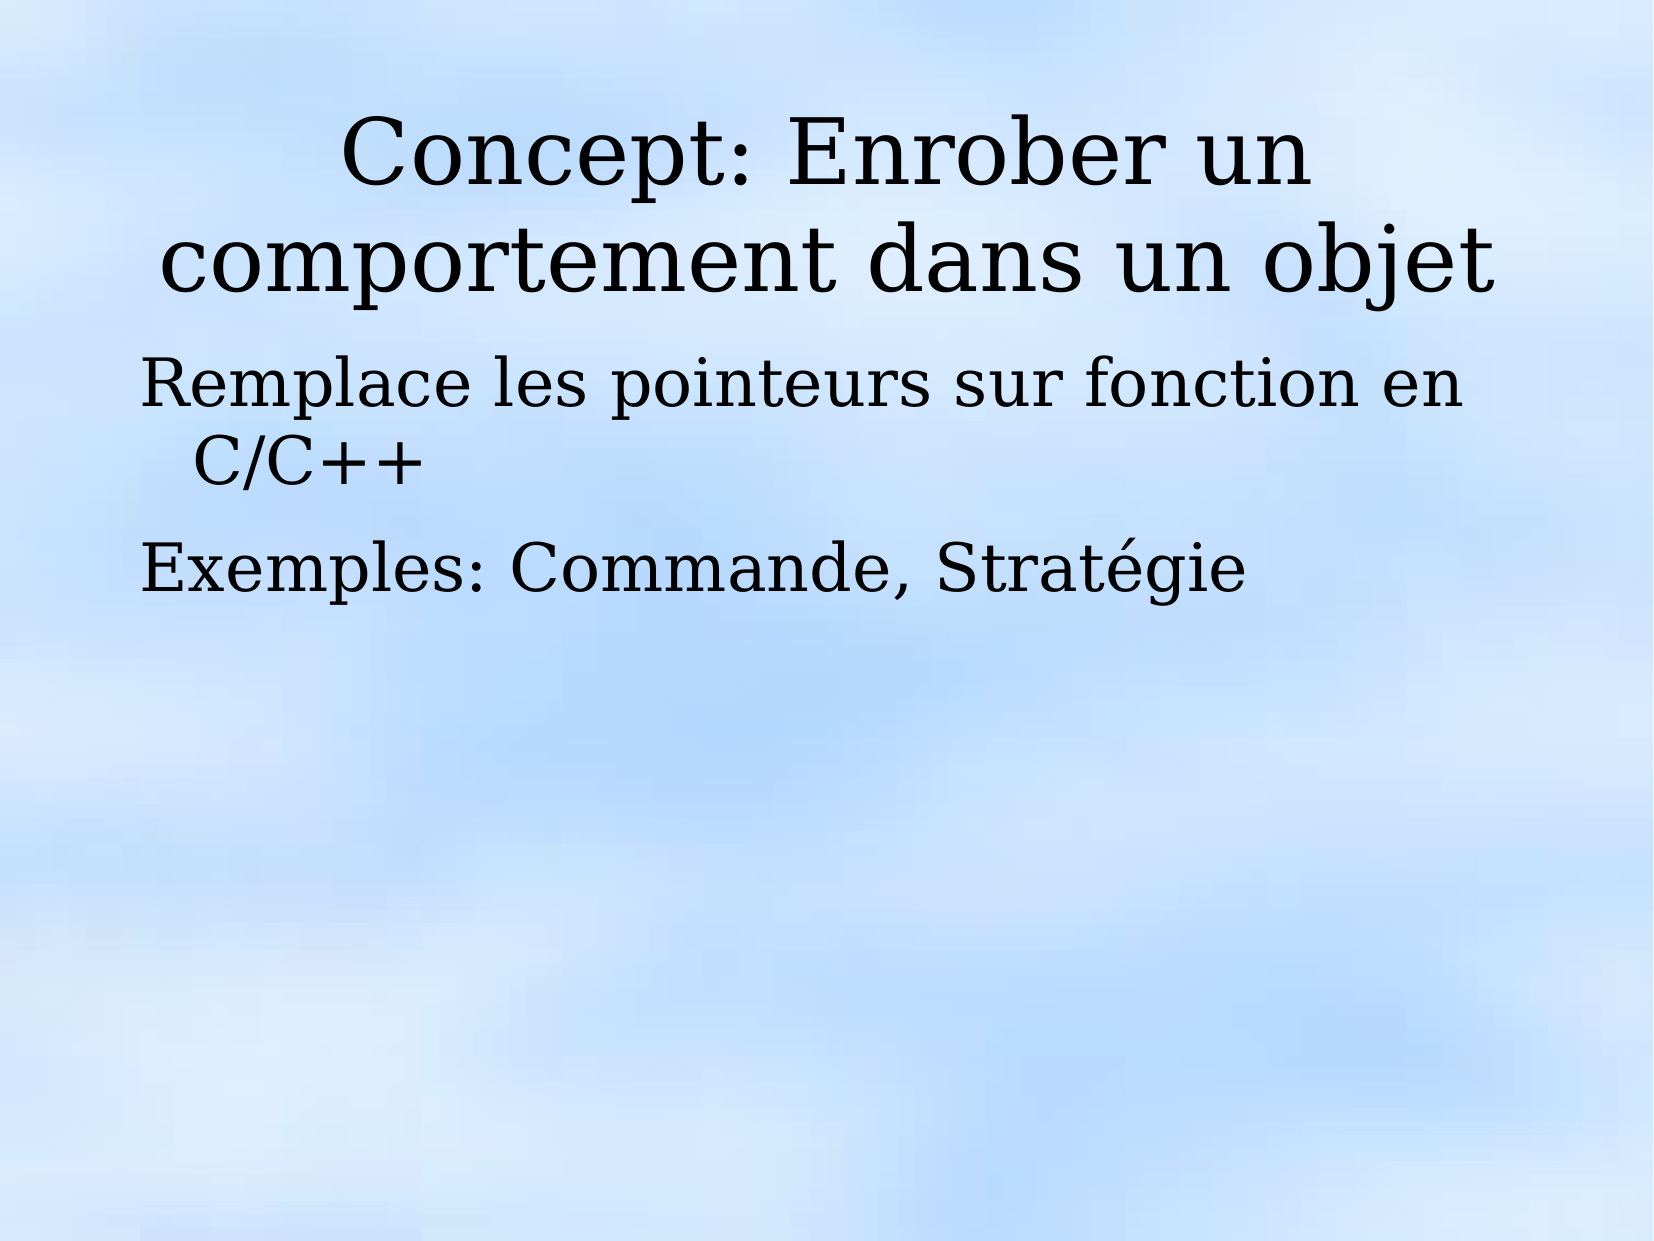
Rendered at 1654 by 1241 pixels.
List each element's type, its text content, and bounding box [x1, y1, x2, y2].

list Remplace les pointeurs sur fonction en C/C++ Exemples: Commande, Stratégie [121, 344, 1534, 1127]
picture [0, 0, 1654, 1241]
title Concept: Enrober un comportement dans un objet [121, 99, 1534, 314]
